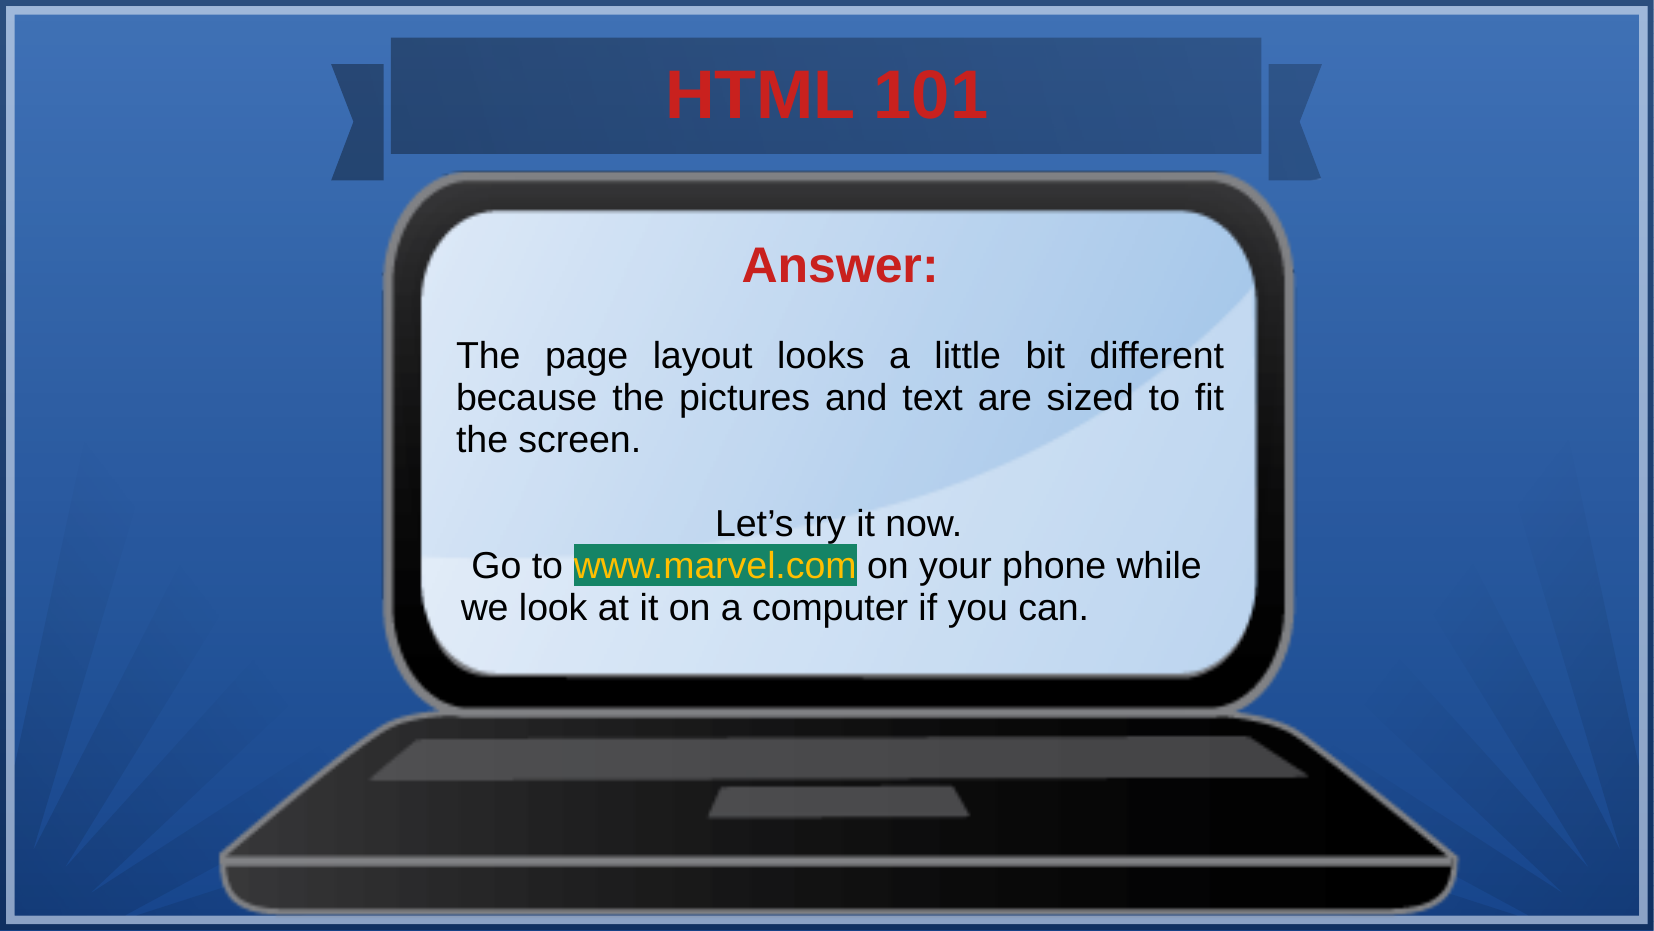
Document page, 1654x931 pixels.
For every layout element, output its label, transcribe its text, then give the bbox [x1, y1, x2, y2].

text_box Answer: The page layout looks a little bit different because the pictures and text are sized to fit the screen. [441, 229, 1240, 468]
text_box Let’s try it now. Go to www.marvel.com on your phone while we look at it on a computer if you can. [446, 494, 1232, 636]
picture [164, 119, 1514, 931]
title HTML 101 [389, 35, 1264, 154]
